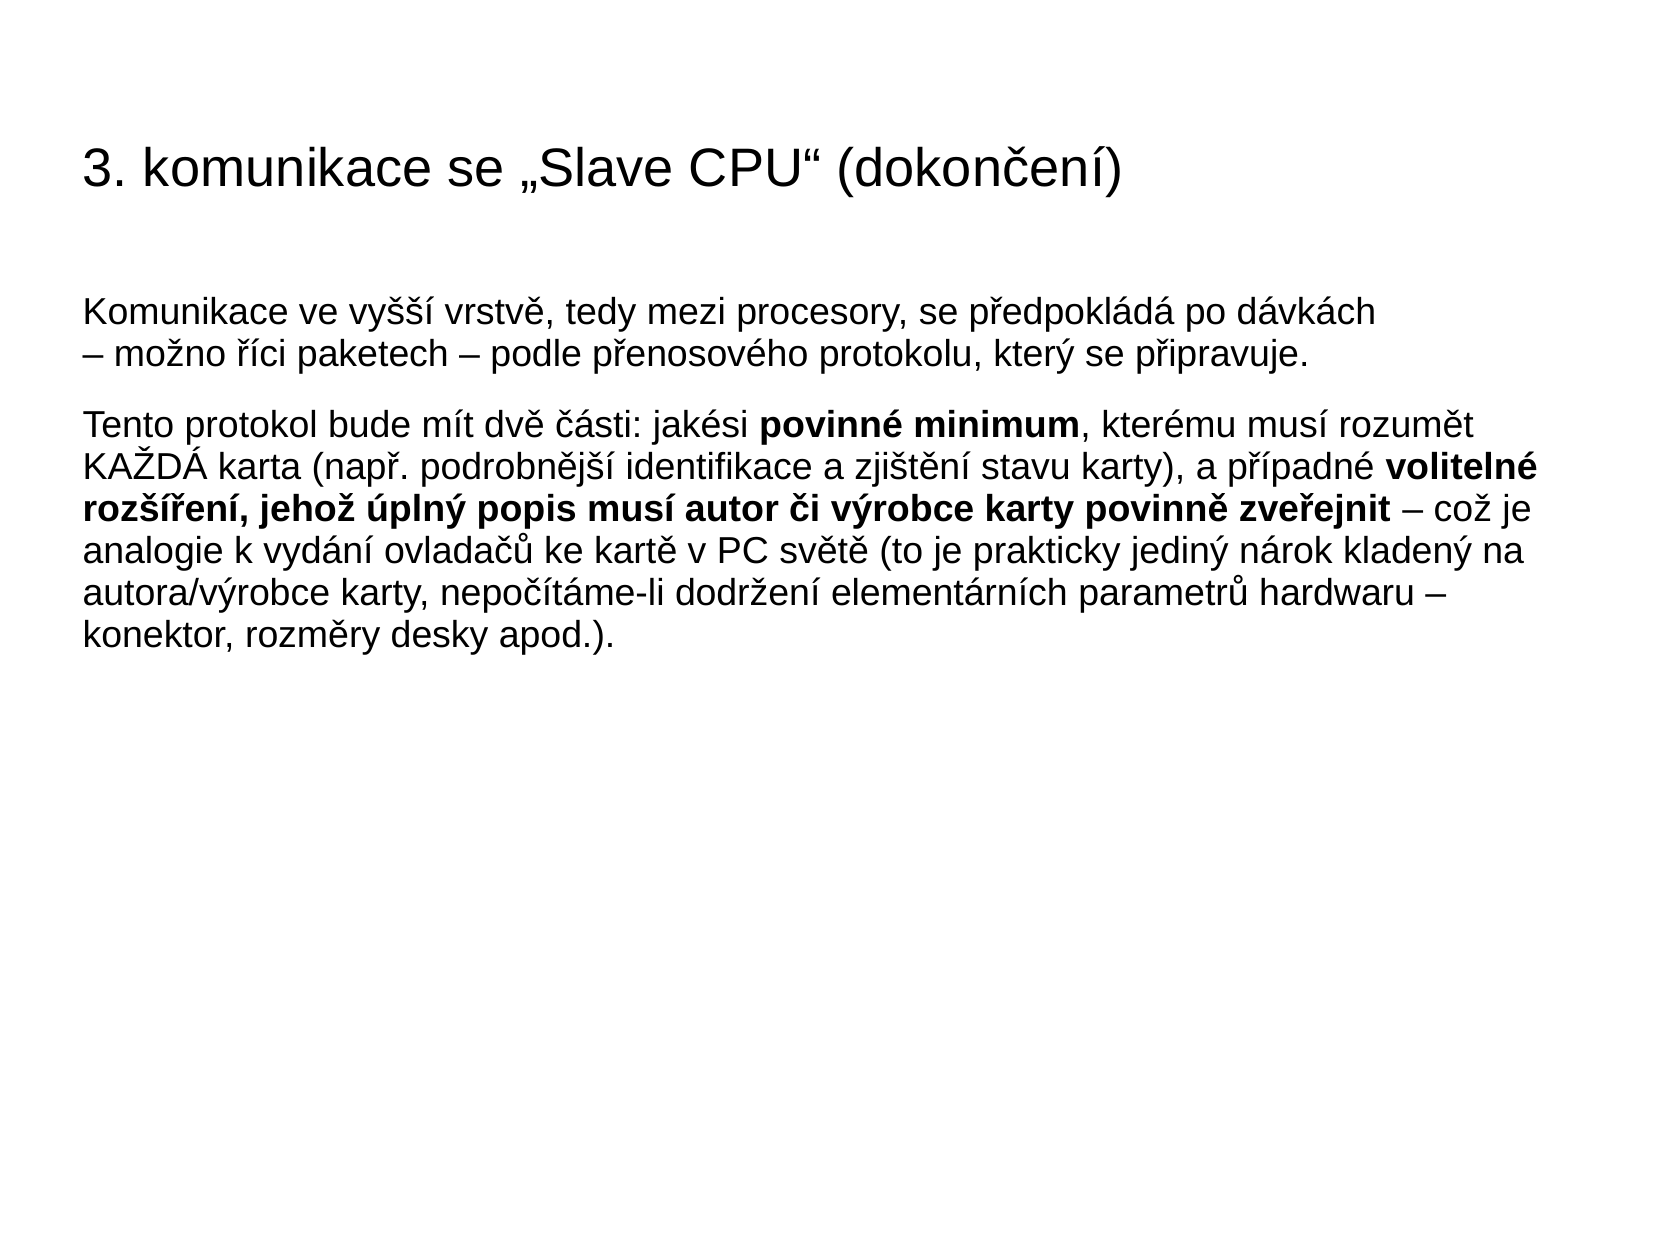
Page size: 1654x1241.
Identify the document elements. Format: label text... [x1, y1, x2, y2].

list Komunikace ve vyšší vrstvě, tedy mezi procesory, se předpokládá po dávkách – možno říci paketech – podle přenosového protokolu, který se připravuje. Tento protokol bude mít dvě části: jakési povinné minimum, kterému musí rozumět KAŽDÁ karta (např. podrobnější identifikace a zjištění stavu karty), a případné volitelné rozšíření, jehož úplný popis musí autor či výrobce karty povinně zveřejnit – což je analogie k vydání ovladačů ke kartě v PC světě (to je prakticky jediný nárok kladený na autora/výrobce karty, nepočítáme-li dodržení elementárních parametrů hardwaru – konektor, rozměry desky apod.). [82, 290, 1571, 1109]
title 3. komunikace se „Slave CPU“ (dokončení) [82, 49, 1571, 257]
